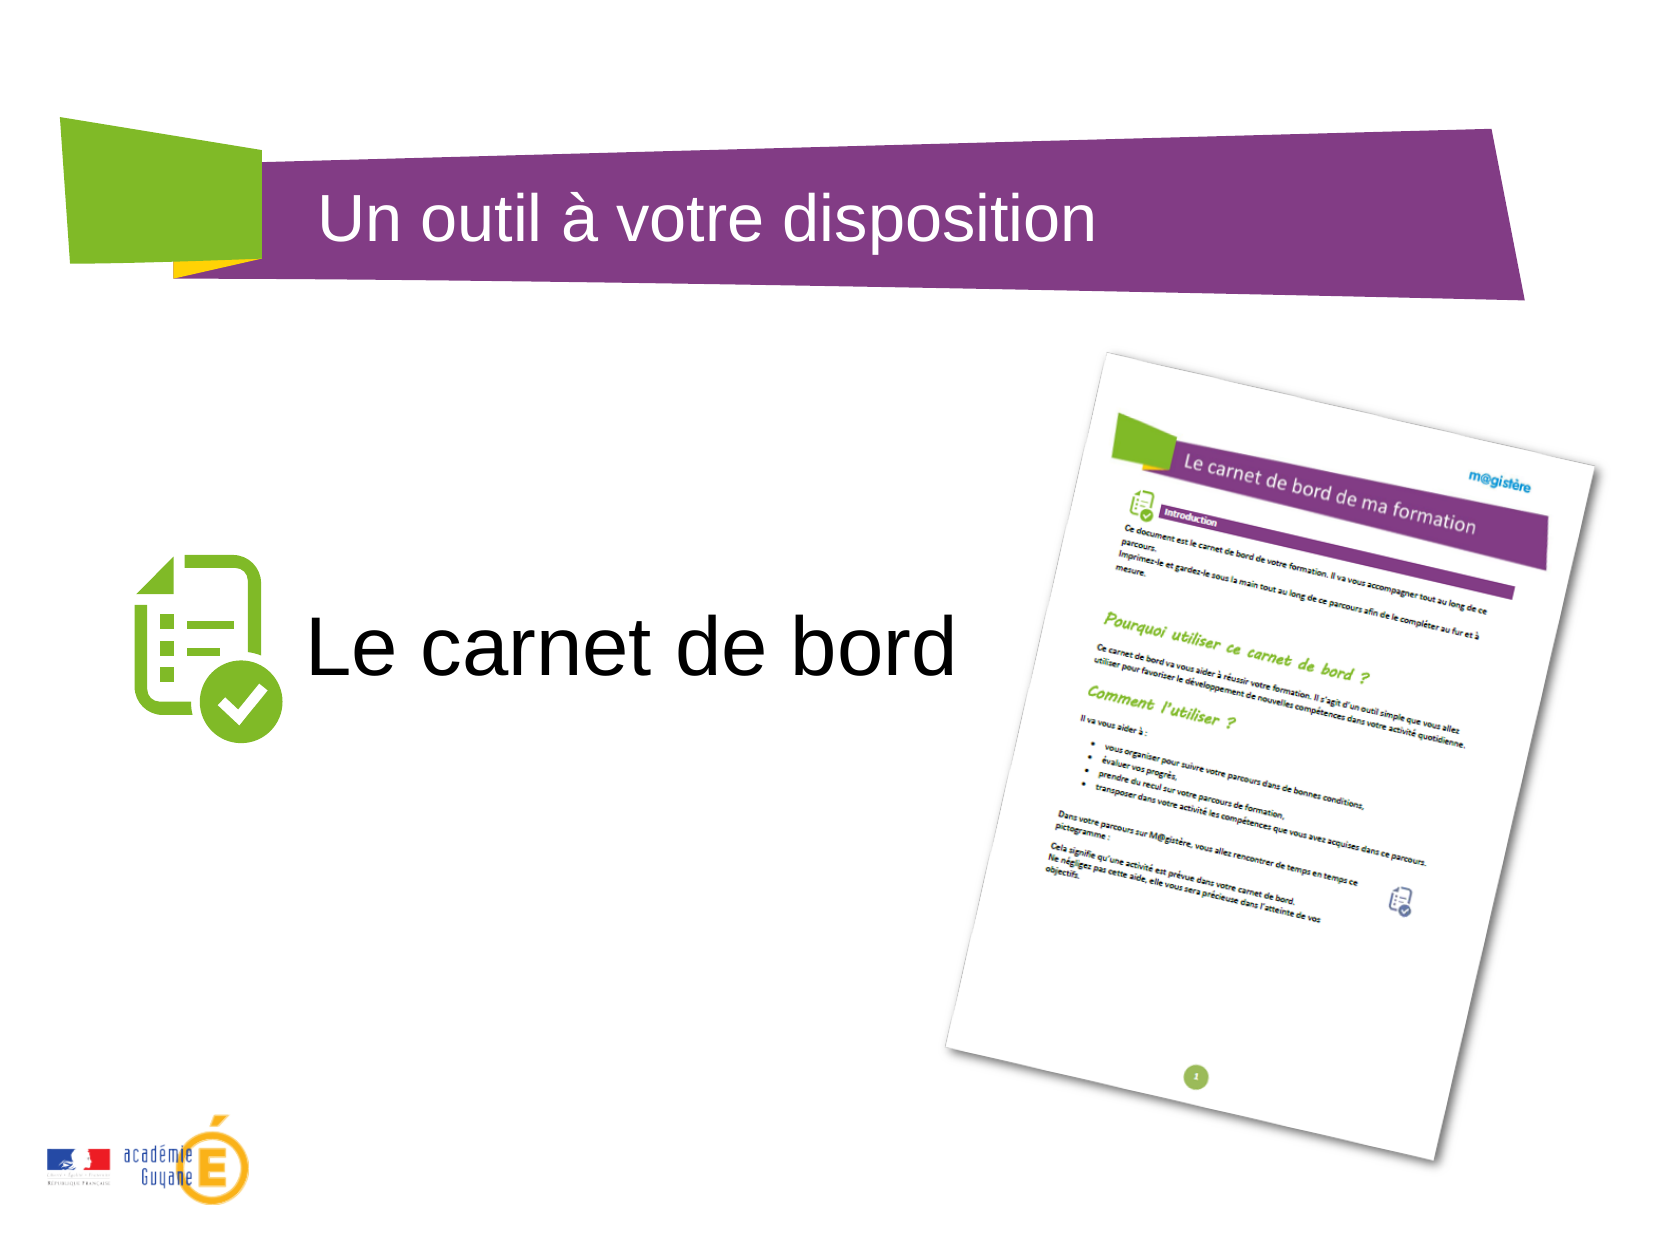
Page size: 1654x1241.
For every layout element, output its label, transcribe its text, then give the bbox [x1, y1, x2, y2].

text_box Le carnet de bord [290, 593, 933, 709]
picture [47, 1114, 249, 1205]
picture [59, 116, 1526, 302]
text_box Un outil à votre disposition [302, 173, 1182, 265]
picture [133, 554, 284, 745]
picture [933, 340, 1616, 1182]
